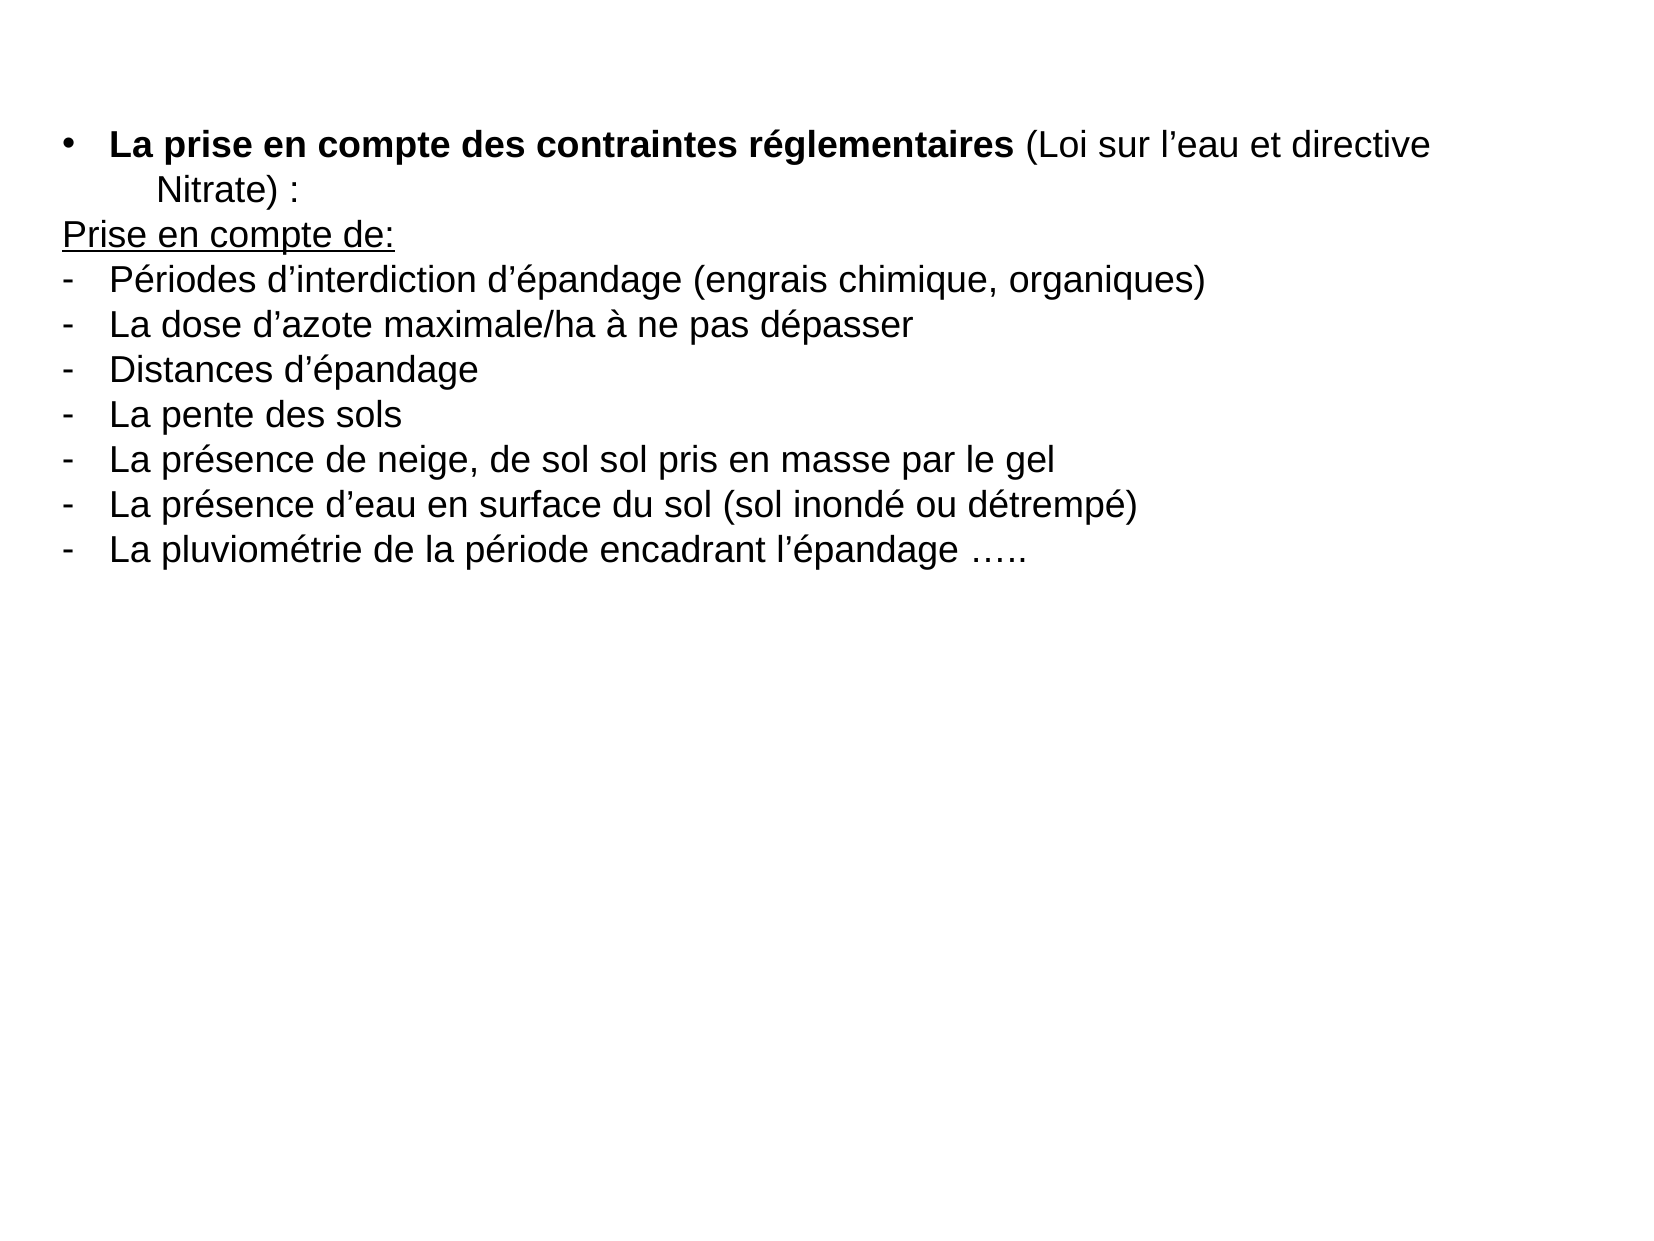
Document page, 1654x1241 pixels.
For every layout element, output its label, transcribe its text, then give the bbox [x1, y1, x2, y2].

text_box La prise en compte des contraintes réglementaires (Loi sur l’eau et directive Nitrate) : Prise en compte de: Périodes d’interdiction d’épandage (engrais chimique, organiques) La dose d’azote maximale/ha à ne pas dépasser Distances d’épandage La pente des sols La présence de neige, de sol sol pris en masse par le gel La présence d’eau en surface du sol (sol inondé ou détrempé) La pluviométrie de la période encadrant l’épandage ….. [47, 112, 1536, 679]
